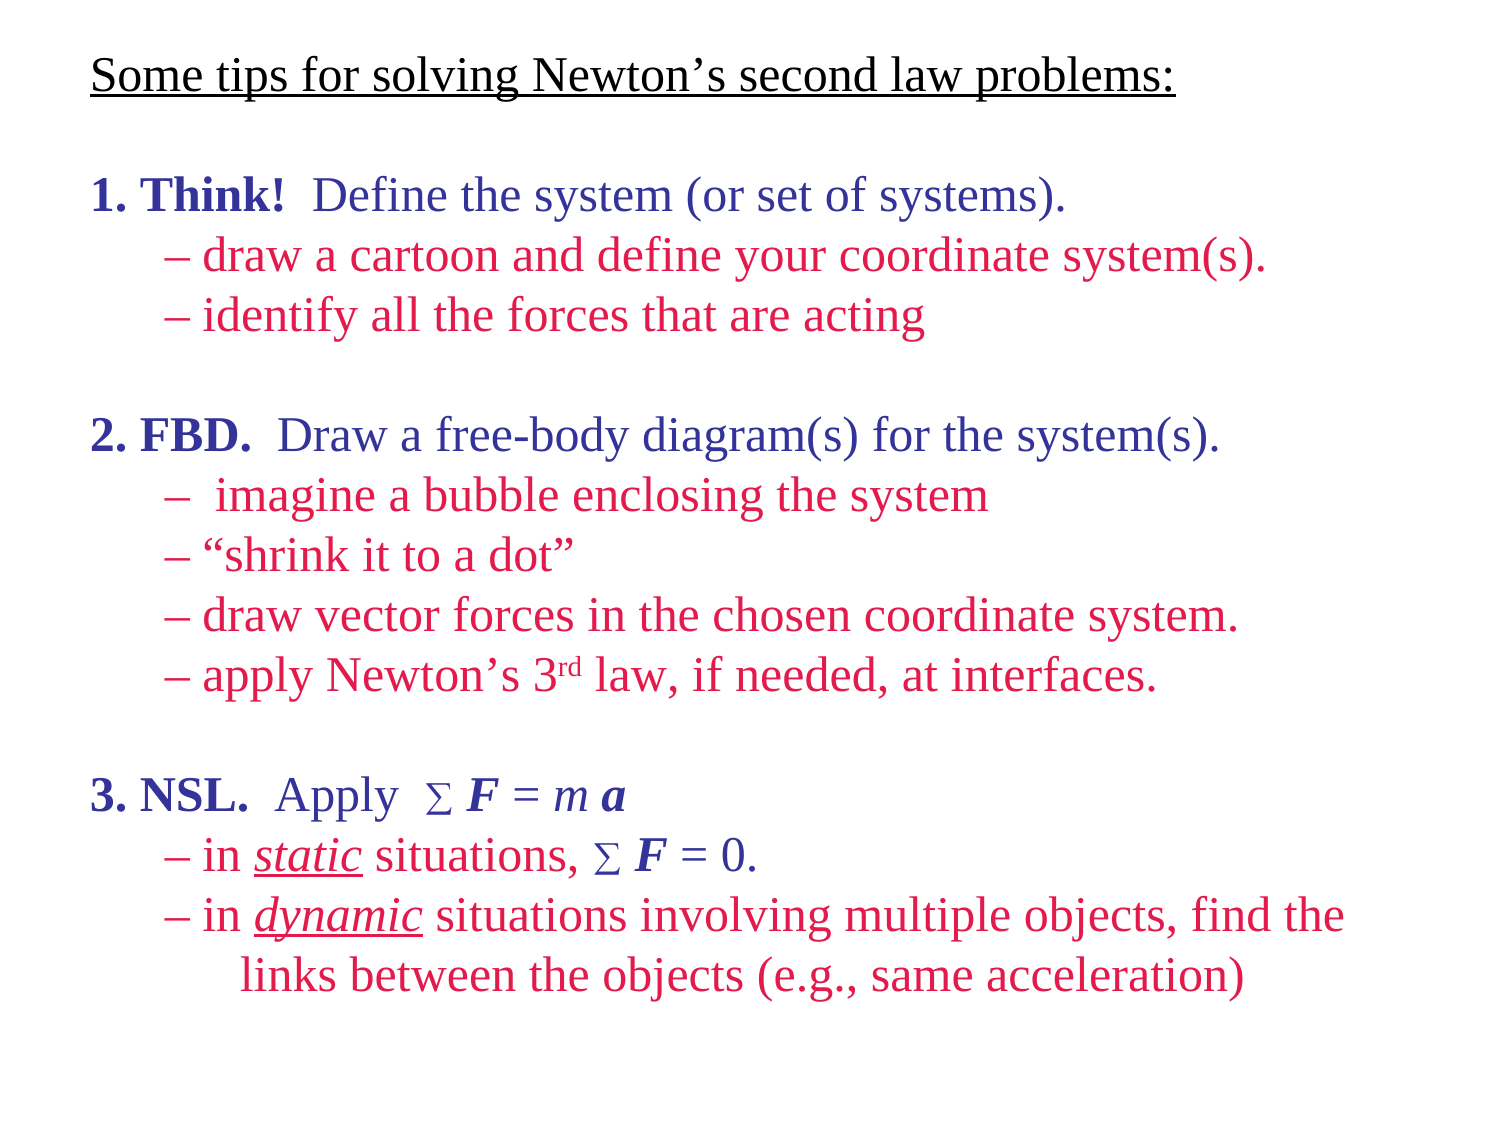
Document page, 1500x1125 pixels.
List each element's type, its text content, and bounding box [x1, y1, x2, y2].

text_box Some tips for solving Newton’s second law problems: 1. Think! Define the system (or set of systems). – draw a cartoon and define your coordinate system(s). – identify all the forces that are acting 2. FBD. Draw a free-body diagram(s) for the system(s). – imagine a bubble enclosing the system – “shrink it to a dot” – draw vector forces in the chosen coordinate system. – apply Newton’s 3rd law, if needed, at interfaces. 3. NSL. Apply ∑ F = m a – in static situations, ∑ F = 0. – in dynamic situations involving multiple objects, find the links between the objects (e.g., same acceleration) [74, 33, 1450, 1010]
